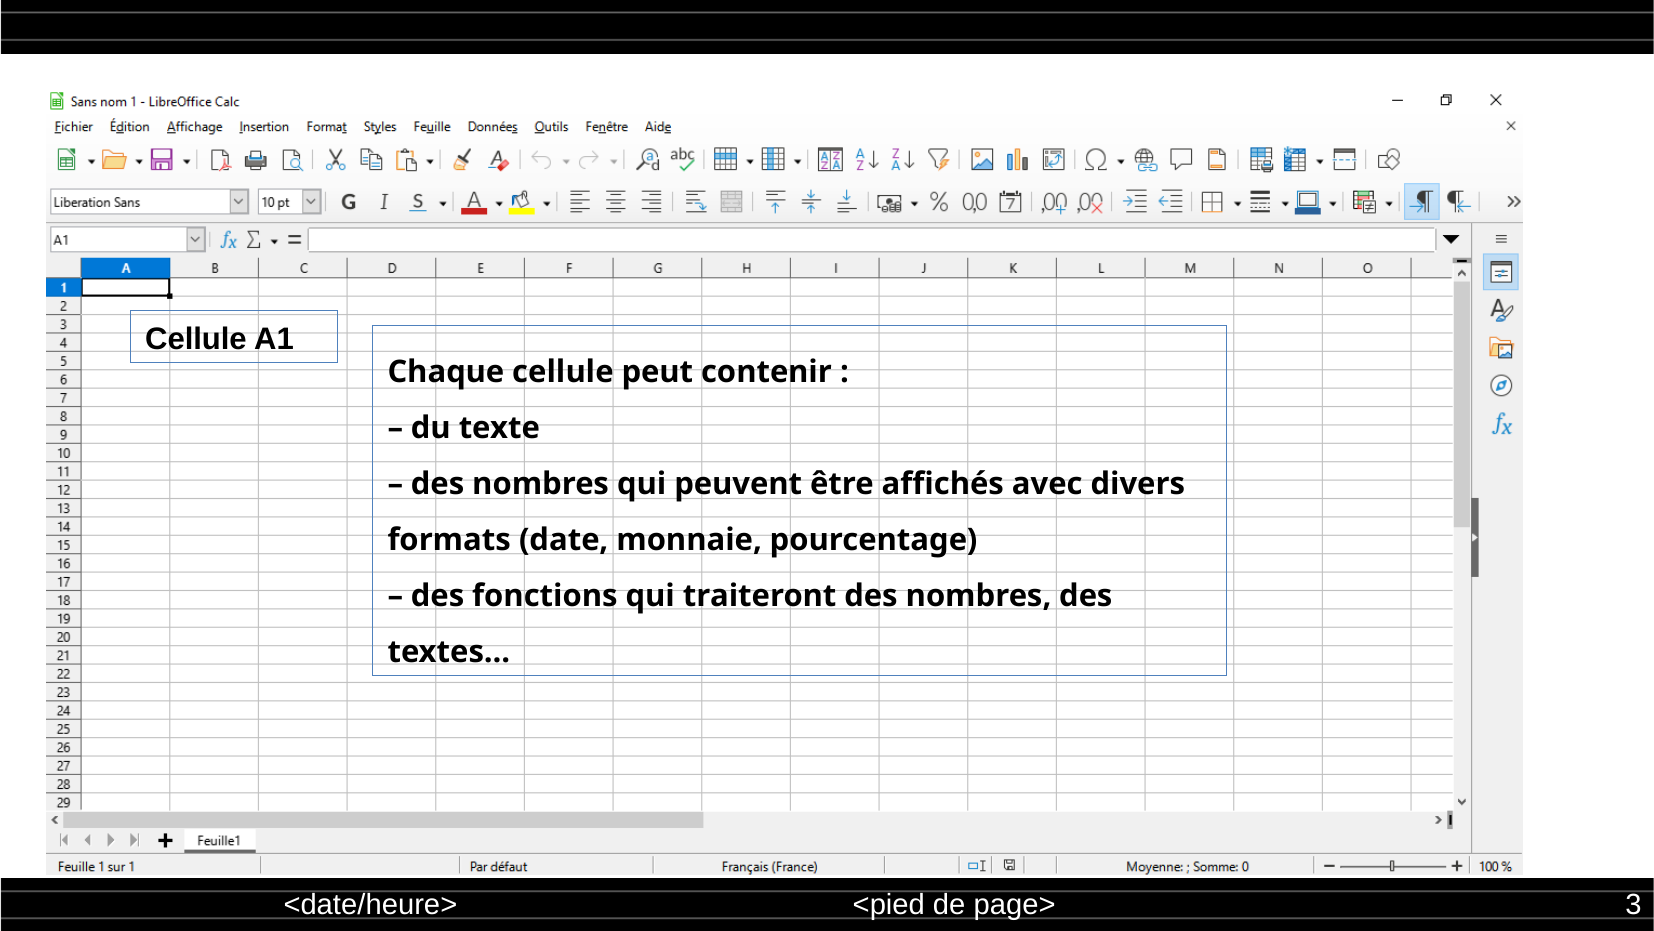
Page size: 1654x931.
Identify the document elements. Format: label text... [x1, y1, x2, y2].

picture [0, 878, 1654, 931]
picture [46, 89, 1523, 875]
text_box Chaque cellule peut contenir : – du texte – des nombres qui peuvent être affichés avec divers formats (date, monnaie, pourcentage) – des fonctions qui traiteront des nombres, des textes... [372, 325, 1227, 676]
text_box Cellule A1 [130, 310, 338, 363]
picture [0, 0, 1654, 54]
